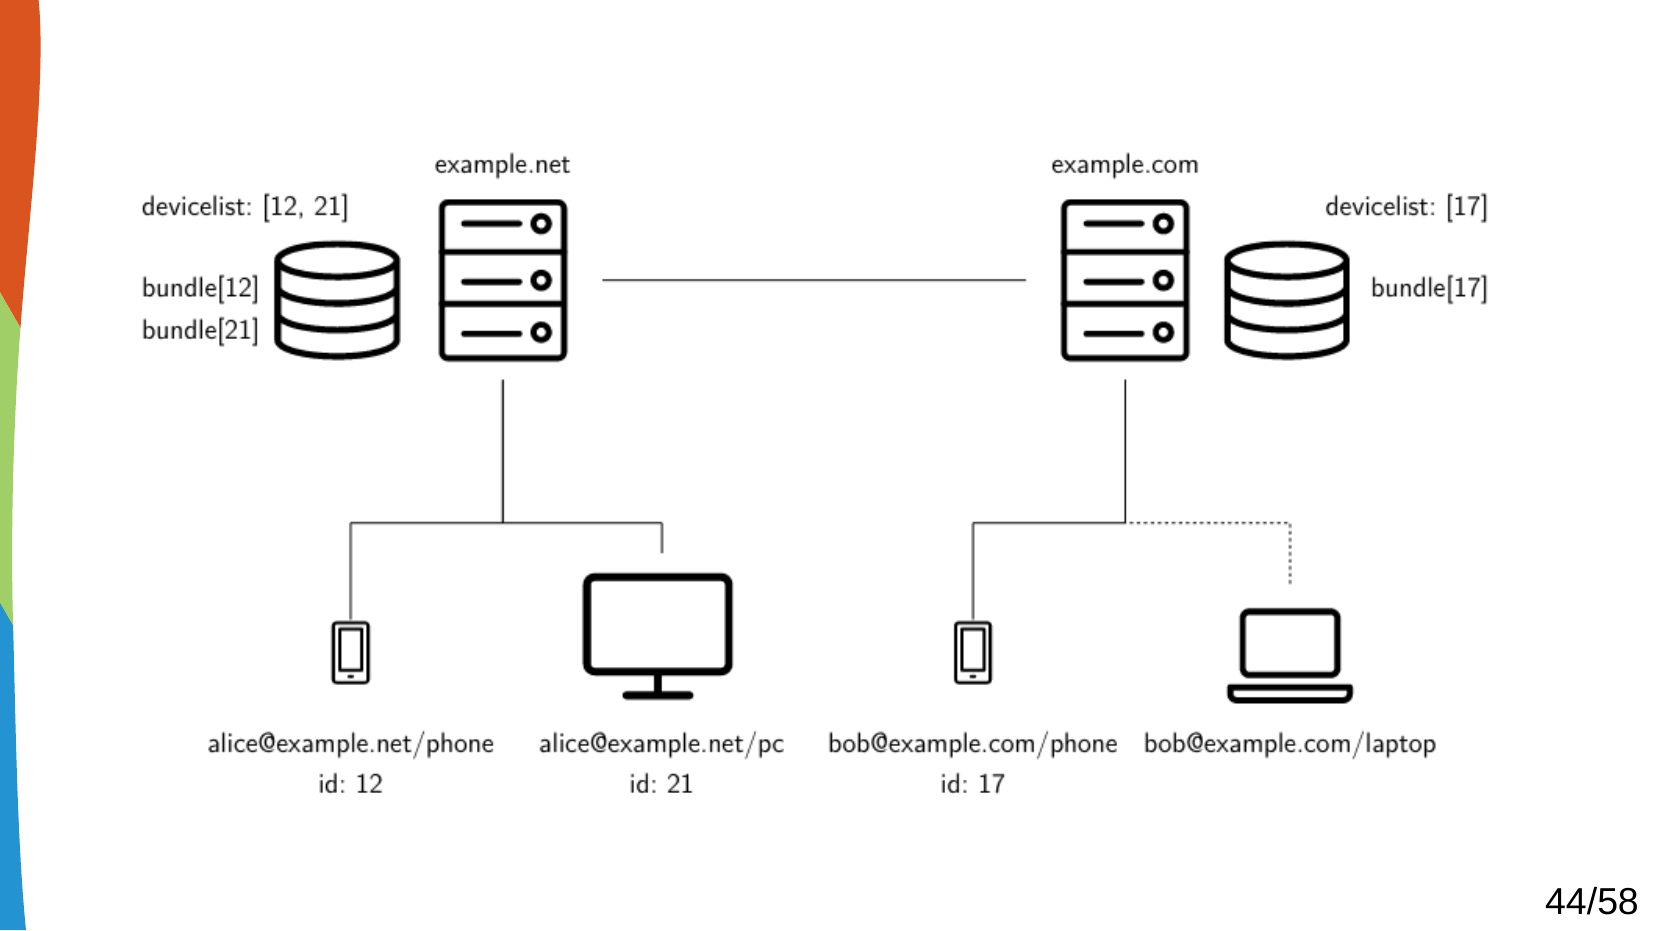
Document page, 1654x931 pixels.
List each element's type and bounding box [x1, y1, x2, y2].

picture [115, 101, 1539, 829]
